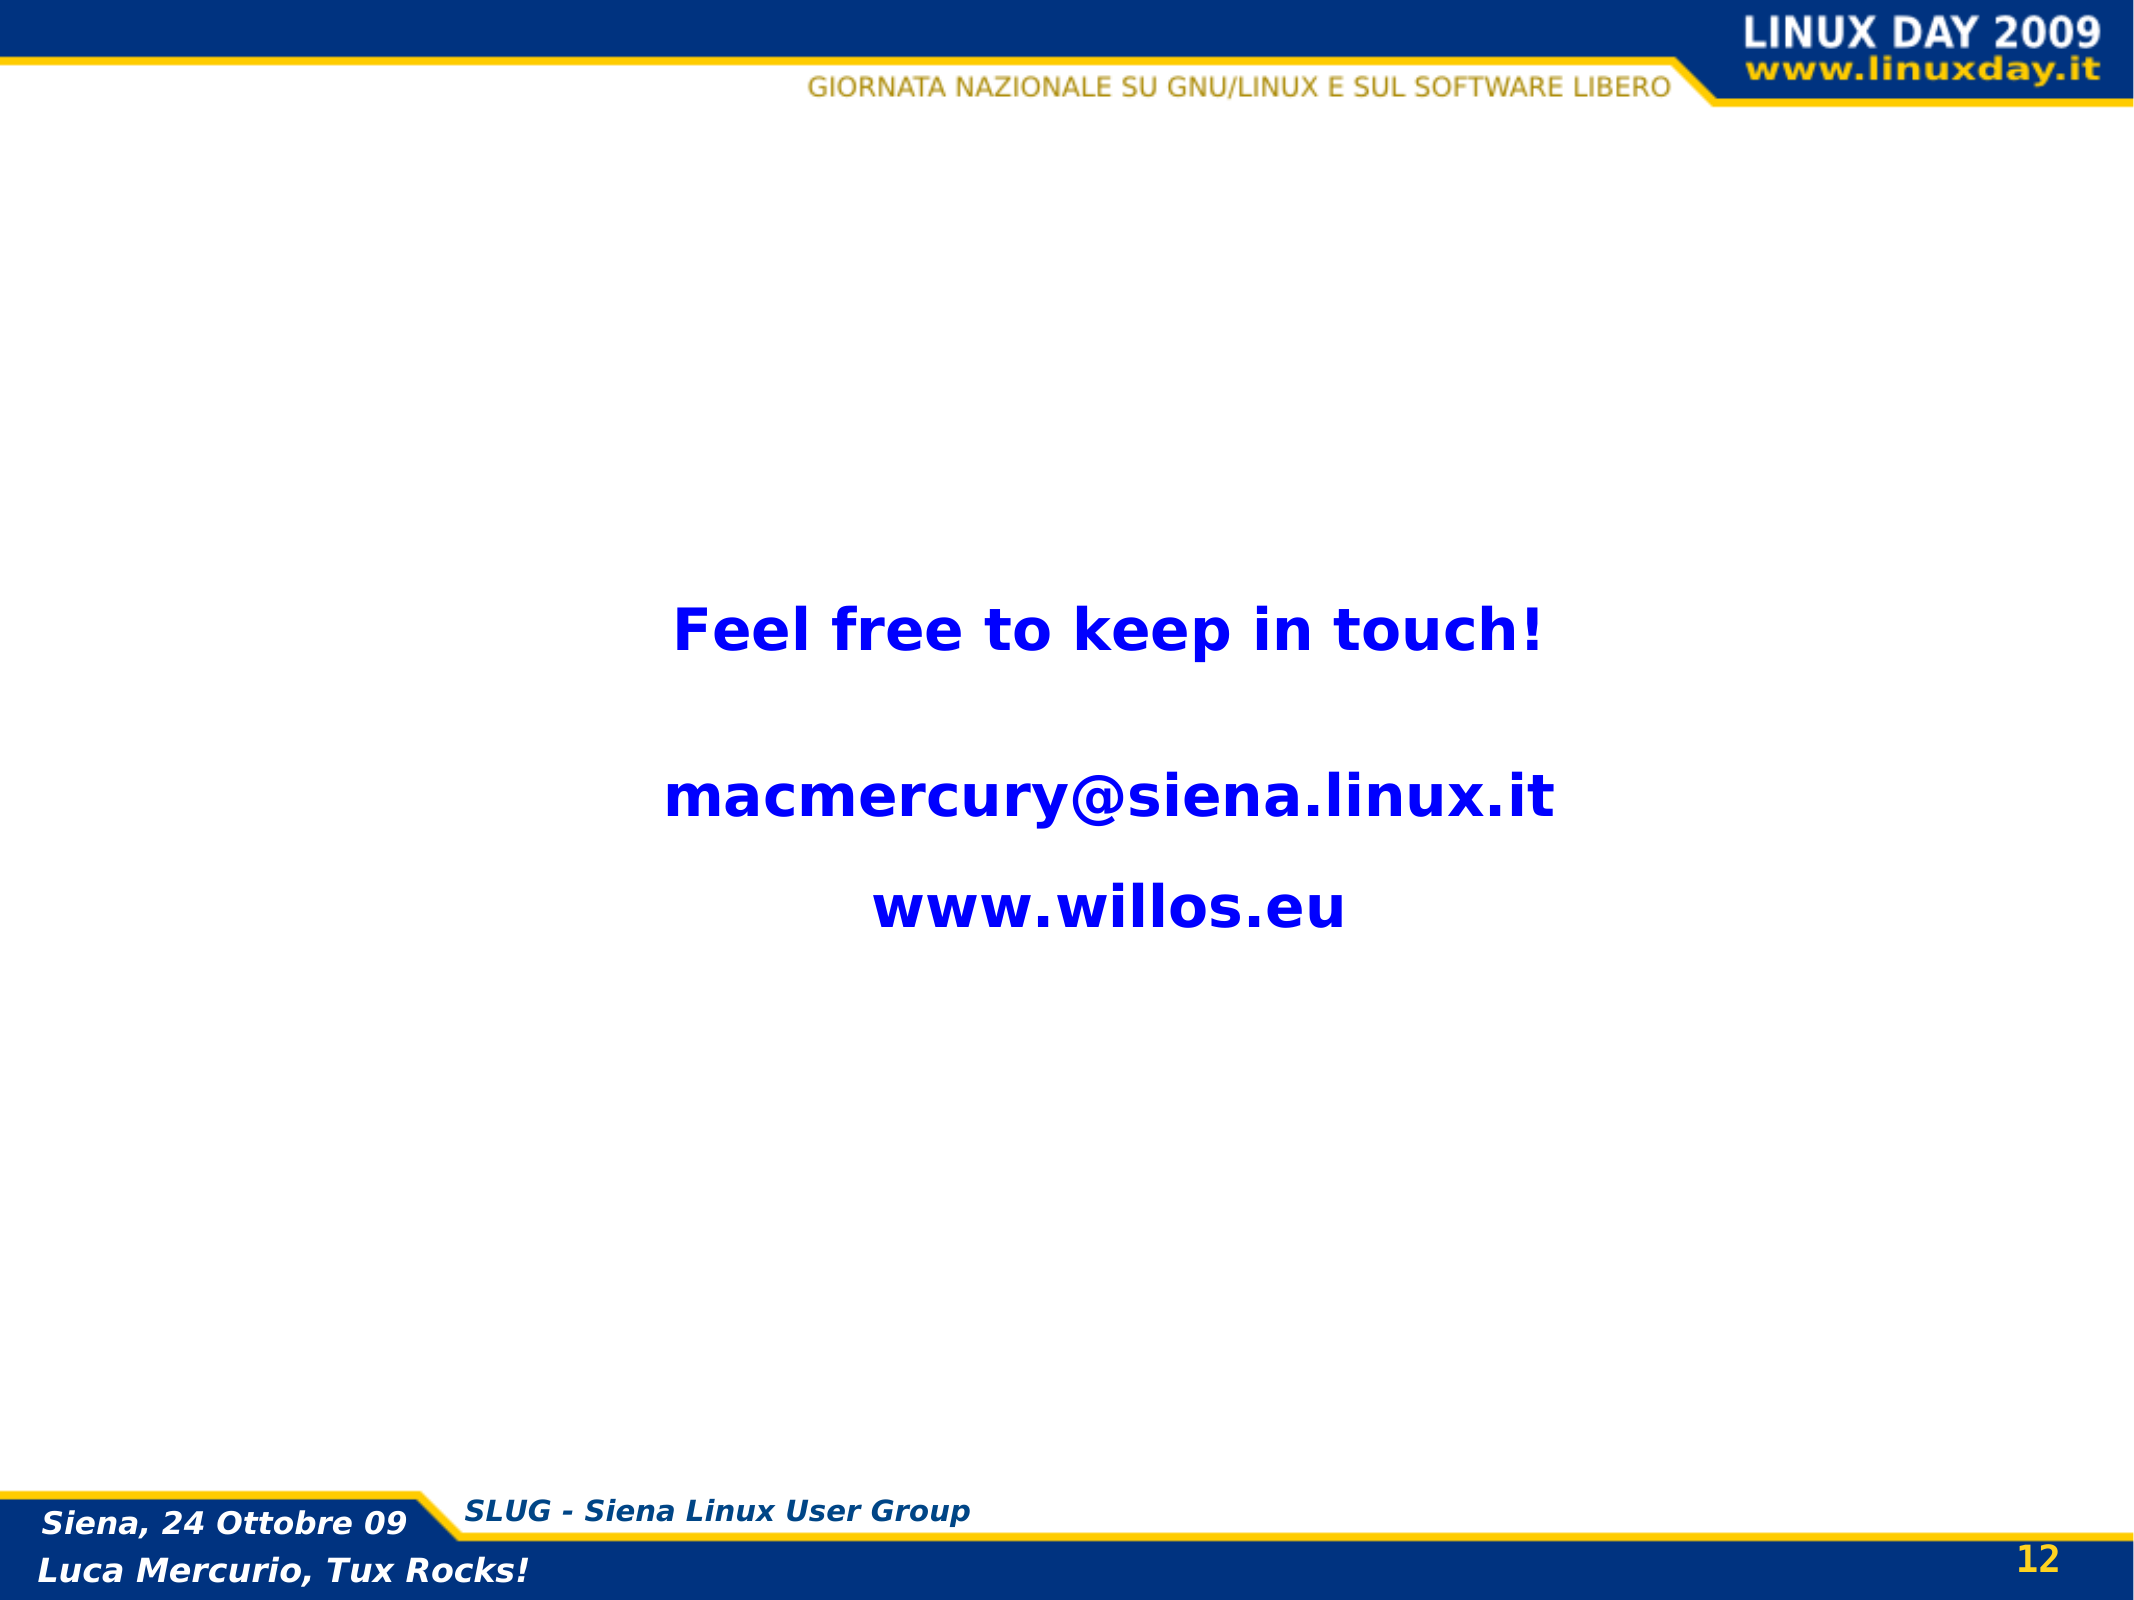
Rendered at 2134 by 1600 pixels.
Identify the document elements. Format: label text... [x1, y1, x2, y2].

picture [0, 0, 2134, 1600]
subtitle Feel free to keep in touch! macmercury@siena.linux.it www.willos.eu [106, 159, 2080, 1440]
